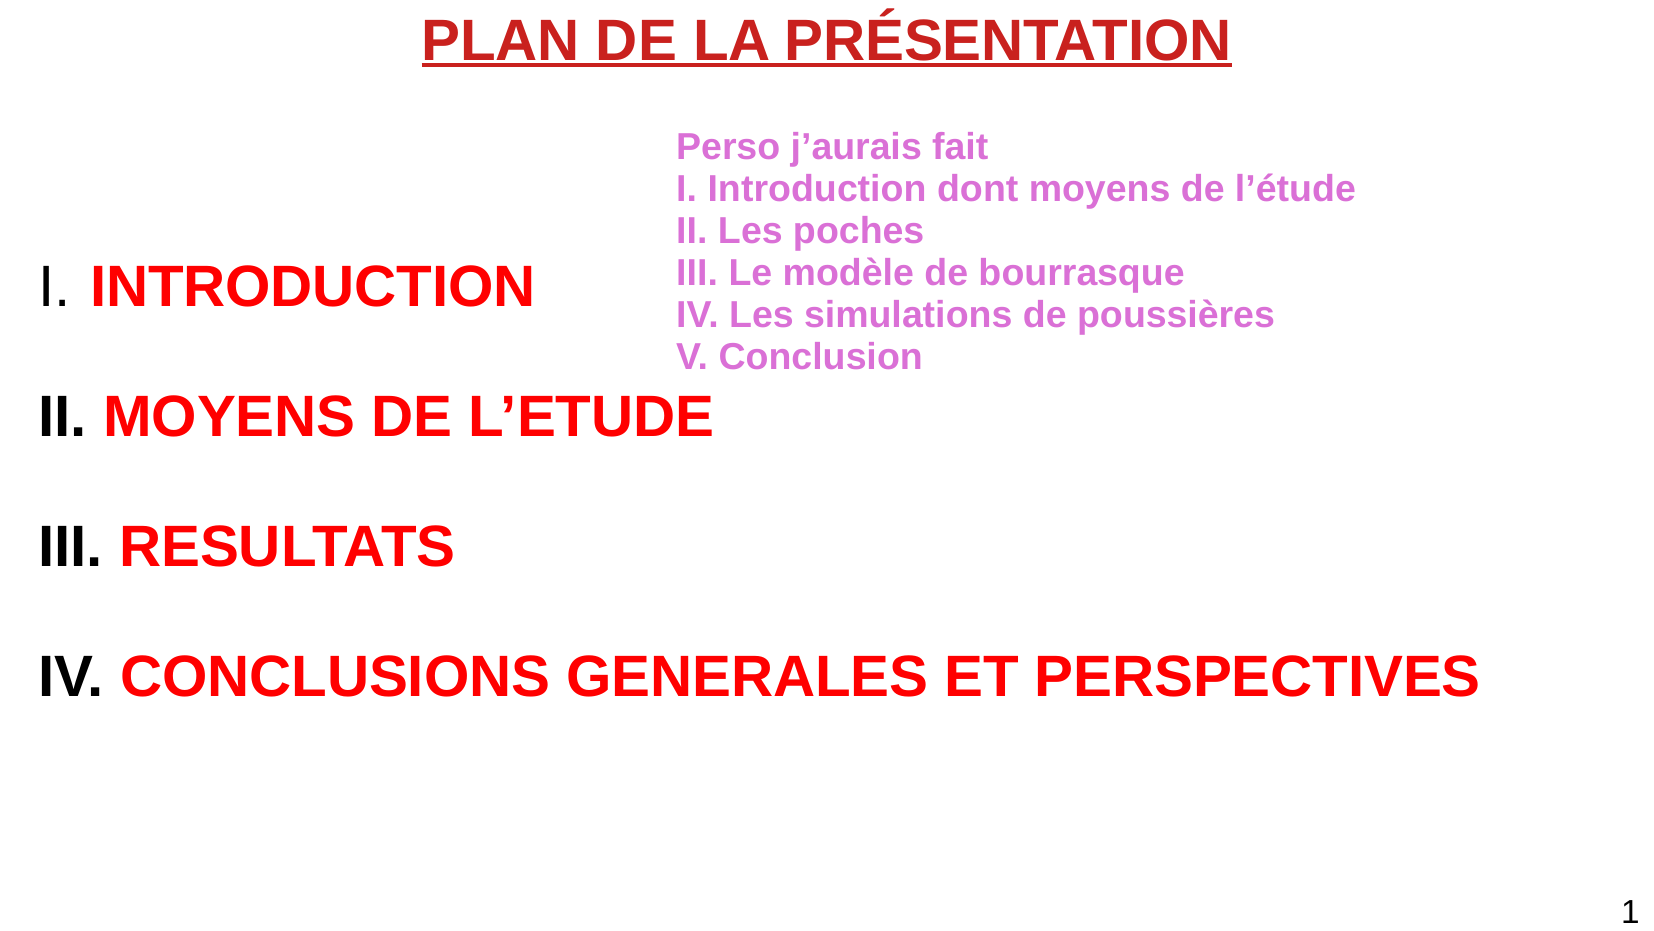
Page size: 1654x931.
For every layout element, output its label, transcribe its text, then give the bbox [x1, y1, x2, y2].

text_box 1 [1606, 885, 1654, 931]
text_box PLAN DE LA PRÉSENTATION [0, 0, 1654, 80]
text_box Perso j’aurais fait I. Introduction dont moyens de l’étude II. Les poches III. Le modèle de bourrasque IV. Les simulations de poussières V. Conclusion [661, 118, 1371, 385]
text_box INTRODUCTION MOYENS DE L’ETUDE RESULTATS CONCLUSIONS GENERALES ET PERSPECTIVES [23, 246, 1654, 717]
